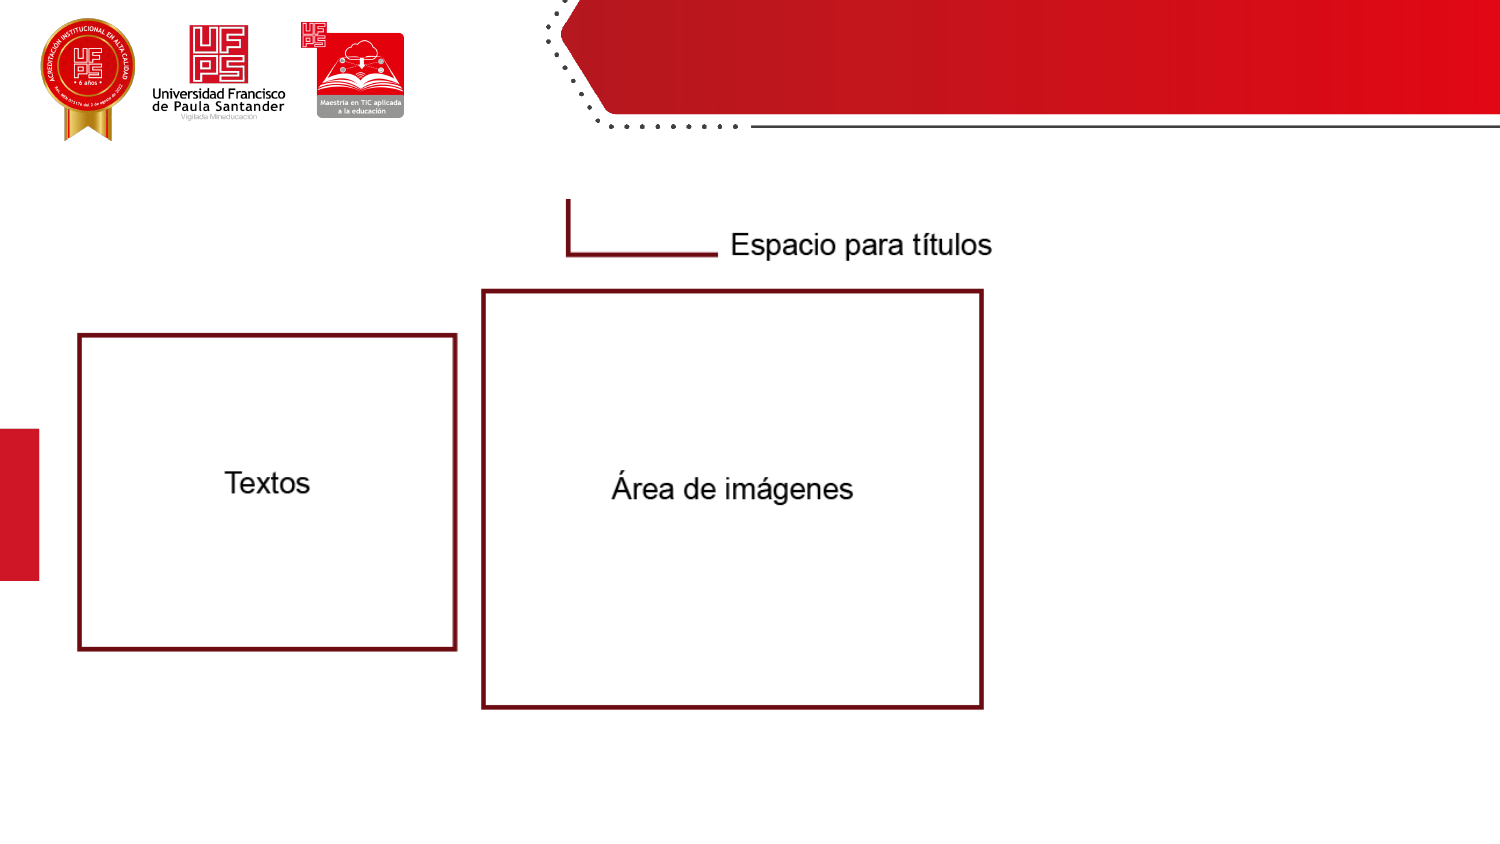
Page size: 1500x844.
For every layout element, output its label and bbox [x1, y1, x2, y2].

picture [66, 199, 1032, 717]
picture [301, 22, 404, 118]
picture [151, 21, 286, 123]
picture [0, 421, 45, 596]
picture [539, 0, 1500, 144]
picture [37, 17, 136, 147]
